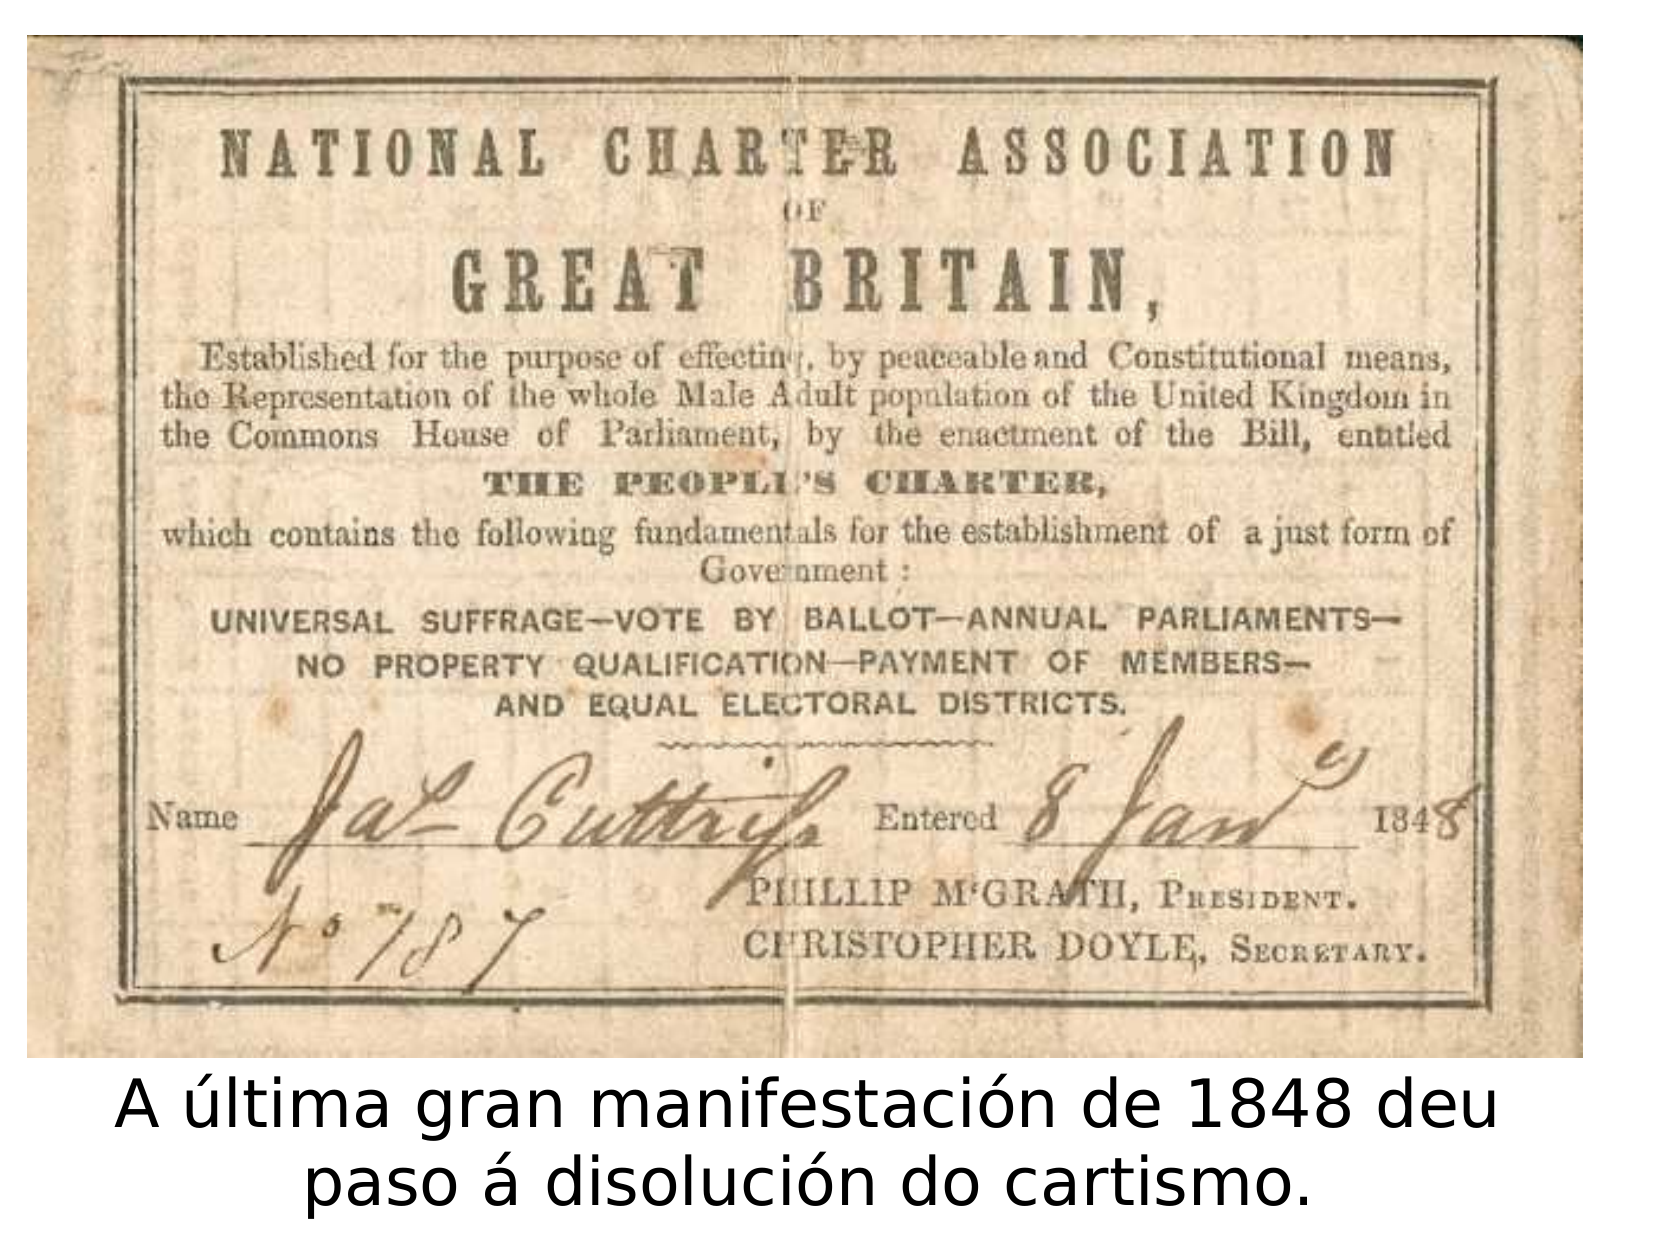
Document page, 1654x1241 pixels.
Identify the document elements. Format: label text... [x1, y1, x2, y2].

text_box A última gran manifestación de 1848 deu paso á disolución do cartismo. [35, 1057, 1583, 1229]
picture [27, 35, 1583, 1058]
